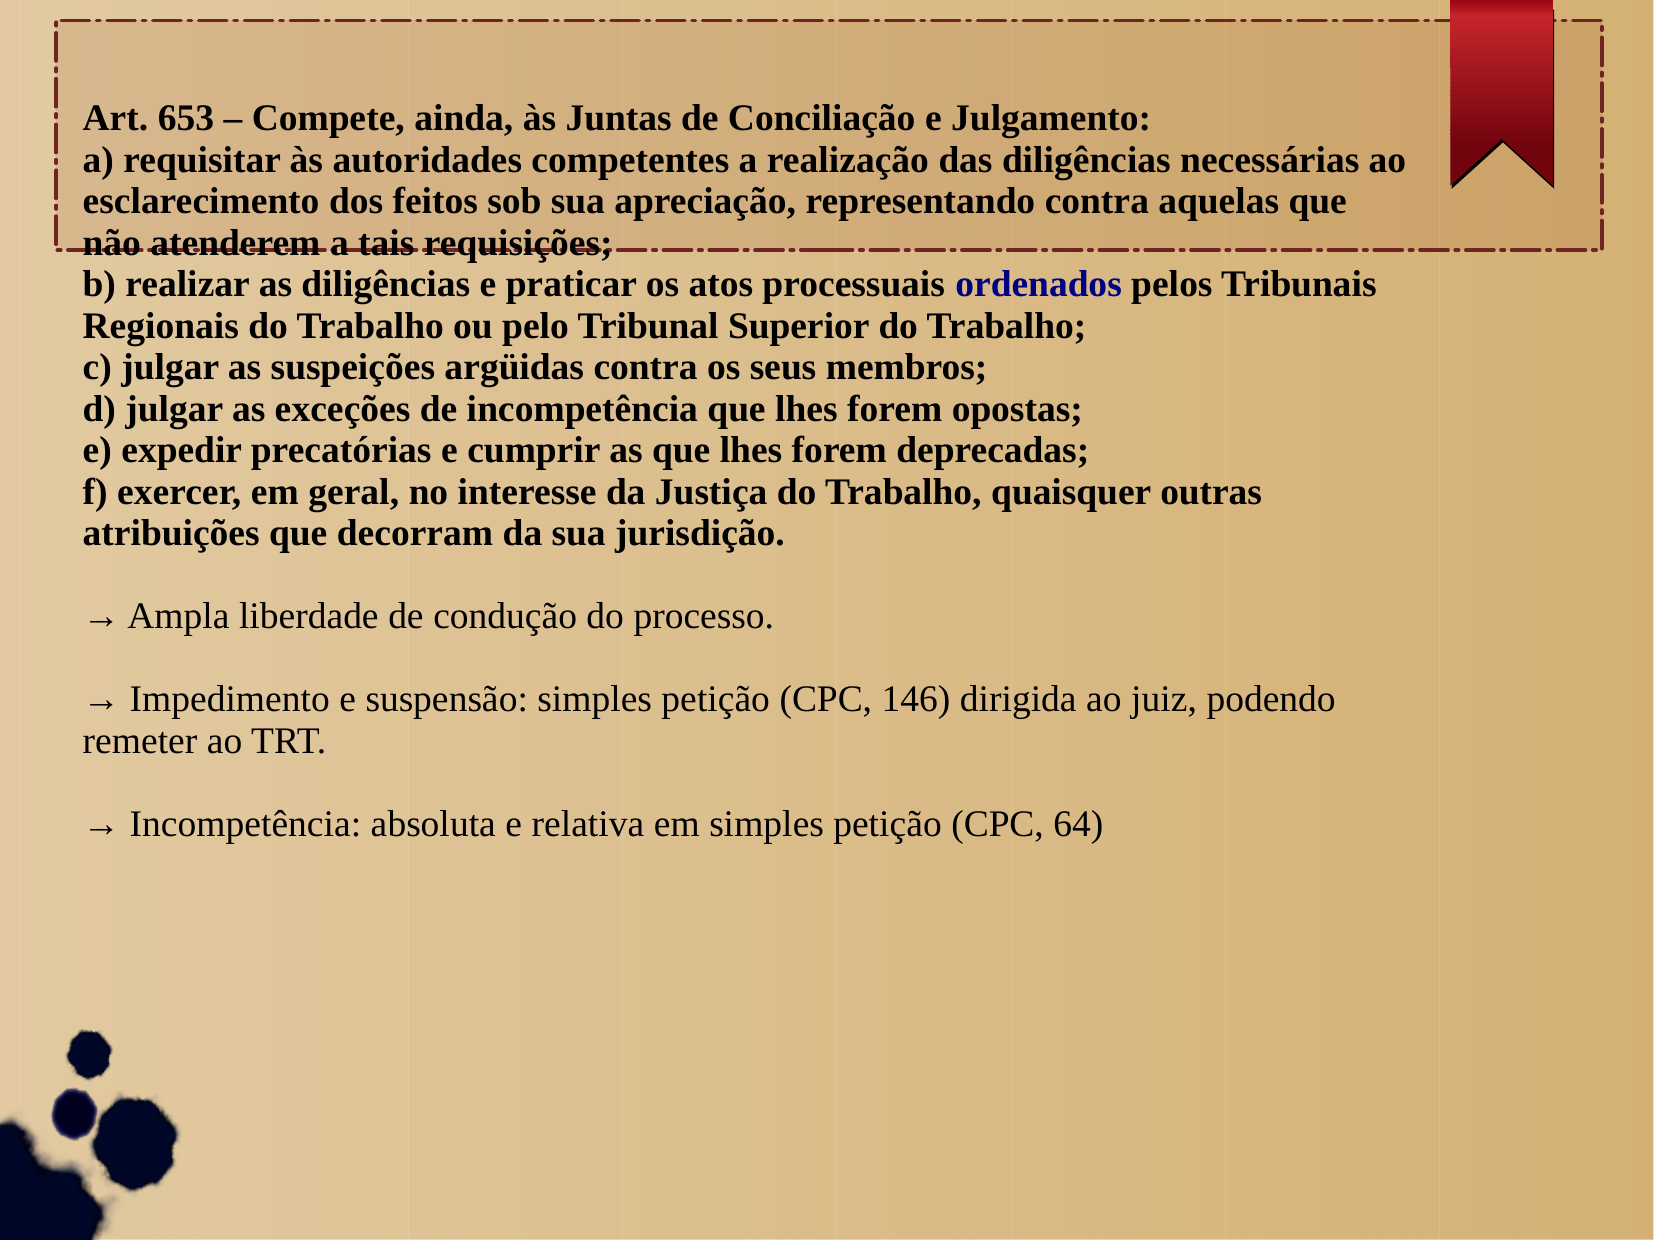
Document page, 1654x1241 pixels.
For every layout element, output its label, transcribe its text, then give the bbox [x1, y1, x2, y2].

title Art. 653 – Compete, ainda, às Juntas de Conciliação e Julgamento: a) requisitar às autoridades competentes a realização das diligências necessárias ao esclarecimento dos feitos sob sua apreciação, representando contra aquelas que não atenderem a tais requisições; b) realizar as diligências e praticar os atos processuais ordenados pelos Tribunais Regionais do Trabalho ou pelo Tribunal Superior do Trabalho; c) julgar as suspeições argüidas contra os seus membros; d) julgar as exceções de incompetência que lhes forem opostas; e) expedir precatórias e cumprir as que lhes forem deprecadas; f) exercer, em geral, no interesse da Justiça do Trabalho, quaisquer outras atribuições que decorram da sua jurisdição. → Ampla liberdade de condução do processo. → Impedimento e suspensão: simples petição (CPC, 146) dirigida ao juiz, podendo remeter ao TRT. → Incompetência: absoluta e relativa em simples petição (CPC, 64) [82, 96, 1412, 886]
